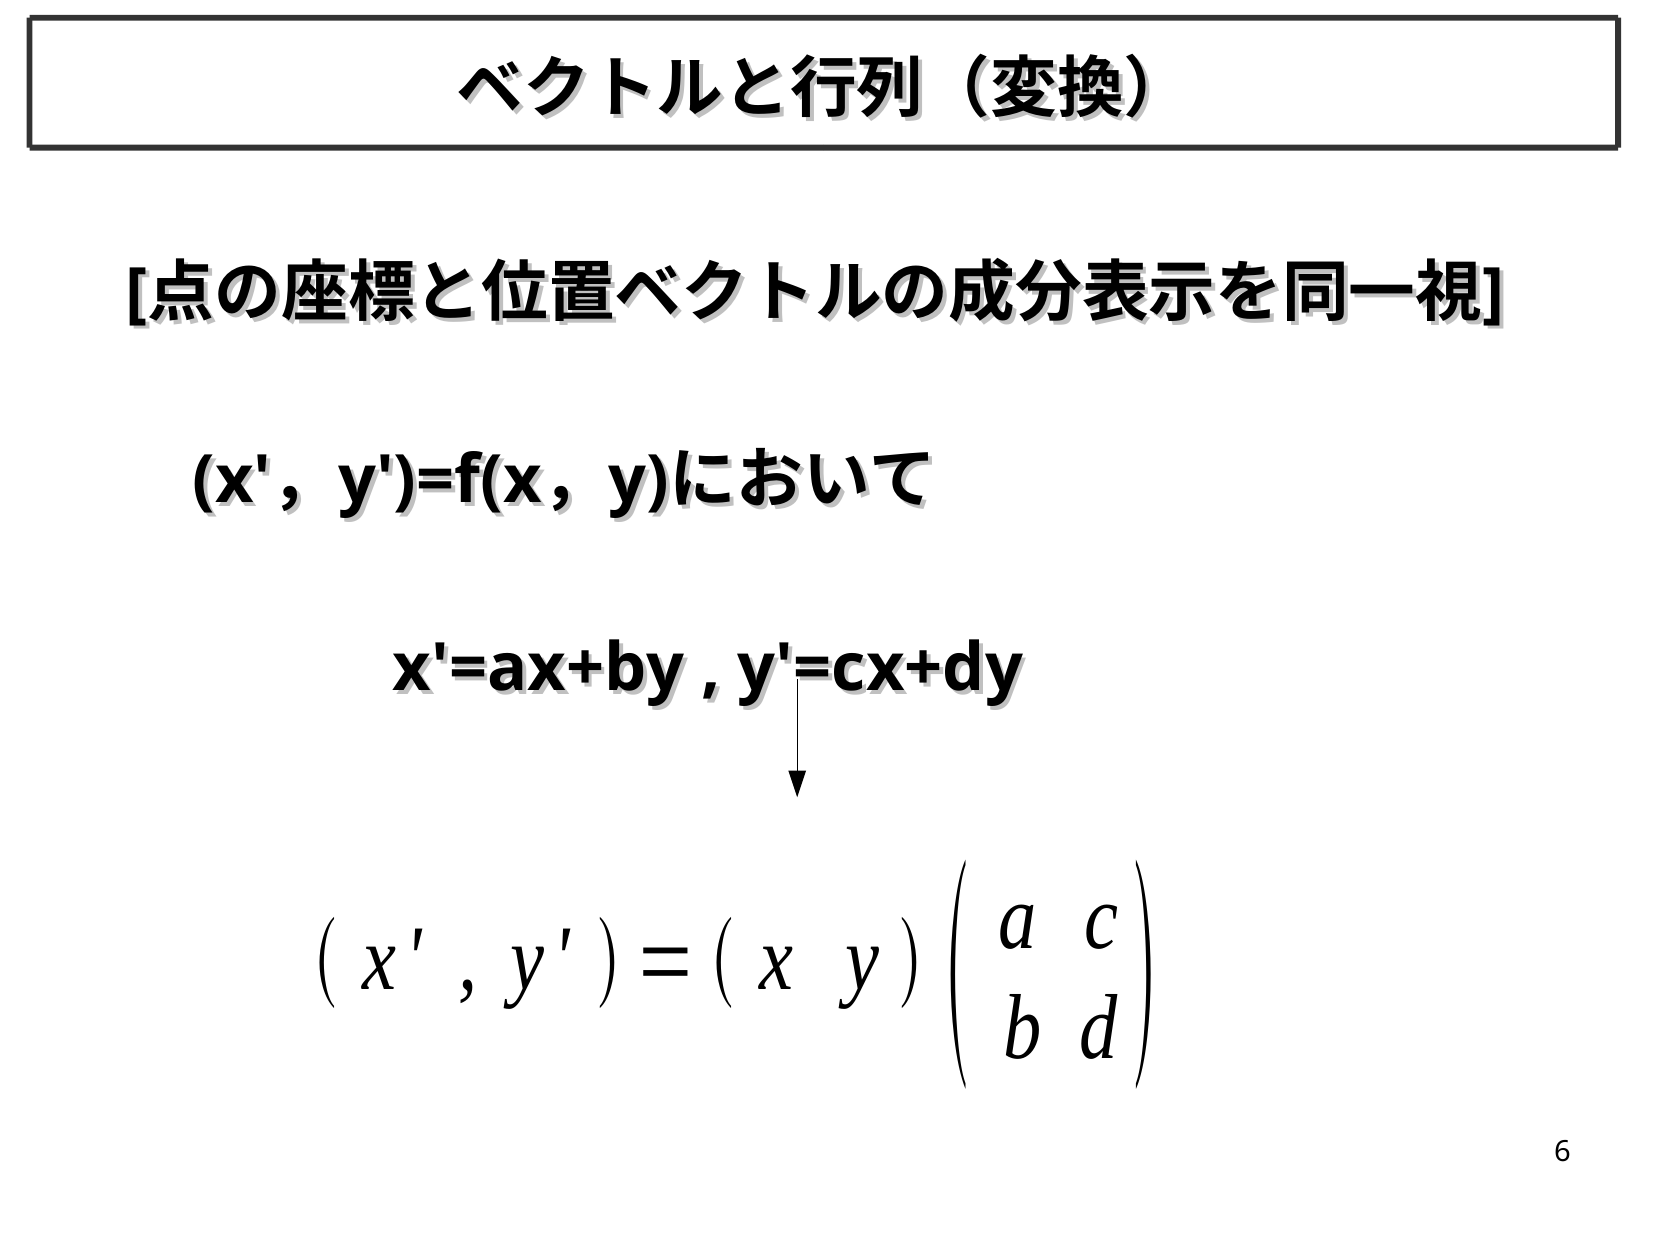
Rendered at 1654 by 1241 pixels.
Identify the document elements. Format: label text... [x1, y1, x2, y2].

chart [295, 856, 1182, 1093]
text_box ベクトルと行列（変換） [29, 17, 1619, 148]
text_box [点の座標と位置ベクトルの成分表示を同一視] (x'，y')=f(x，y)において x'=ax+by , y'=cx+dy [111, 230, 1522, 687]
